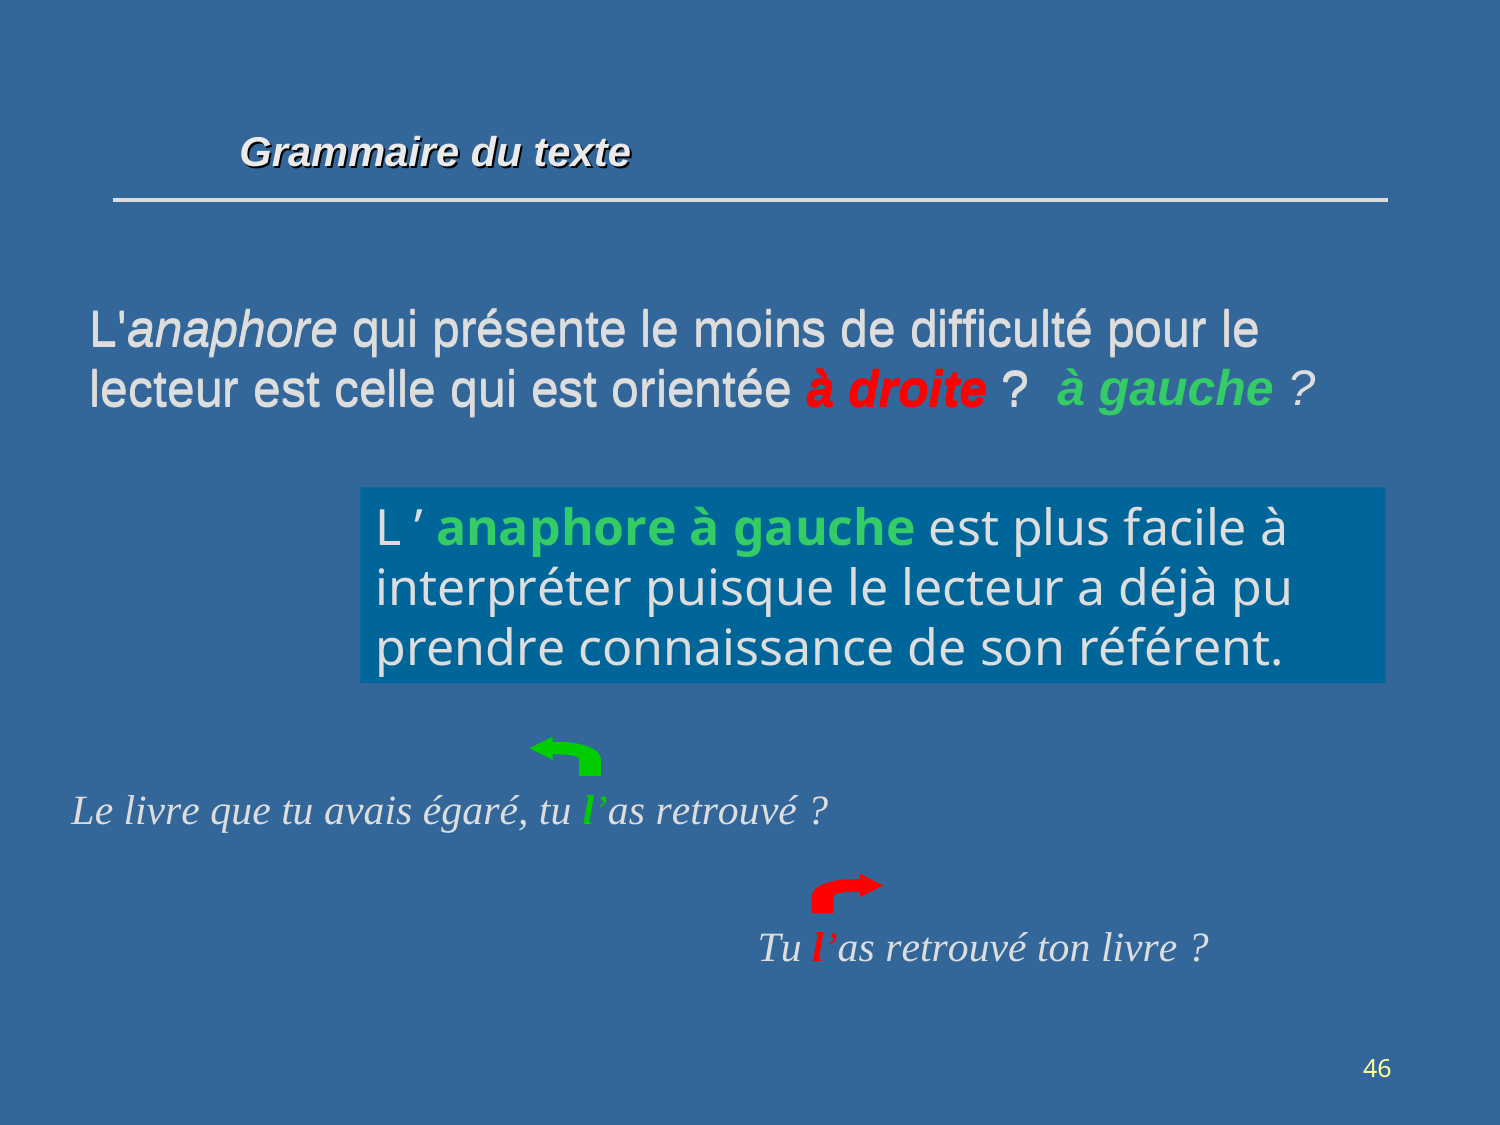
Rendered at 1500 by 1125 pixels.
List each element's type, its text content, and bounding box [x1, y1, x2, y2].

text_box [531, 737, 601, 776]
text_box Grammaire du texte [224, 116, 647, 183]
text_box [812, 875, 882, 913]
text_box Le livre que tu avais égaré, tu l’as retrouvé ? [50, 774, 851, 841]
text_box L ’ anaphore à gauche est plus facile à interpréter puisque le lecteur a déjà pu prendre connaissance de son référent. [360, 487, 1386, 683]
text_box L'anaphore qui présente le moins de difficulté pour le lecteur est celle qui est orientée à droite ? [75, 290, 1363, 426]
text_box Tu l’as retrouvé ton livre ? [716, 912, 1251, 978]
